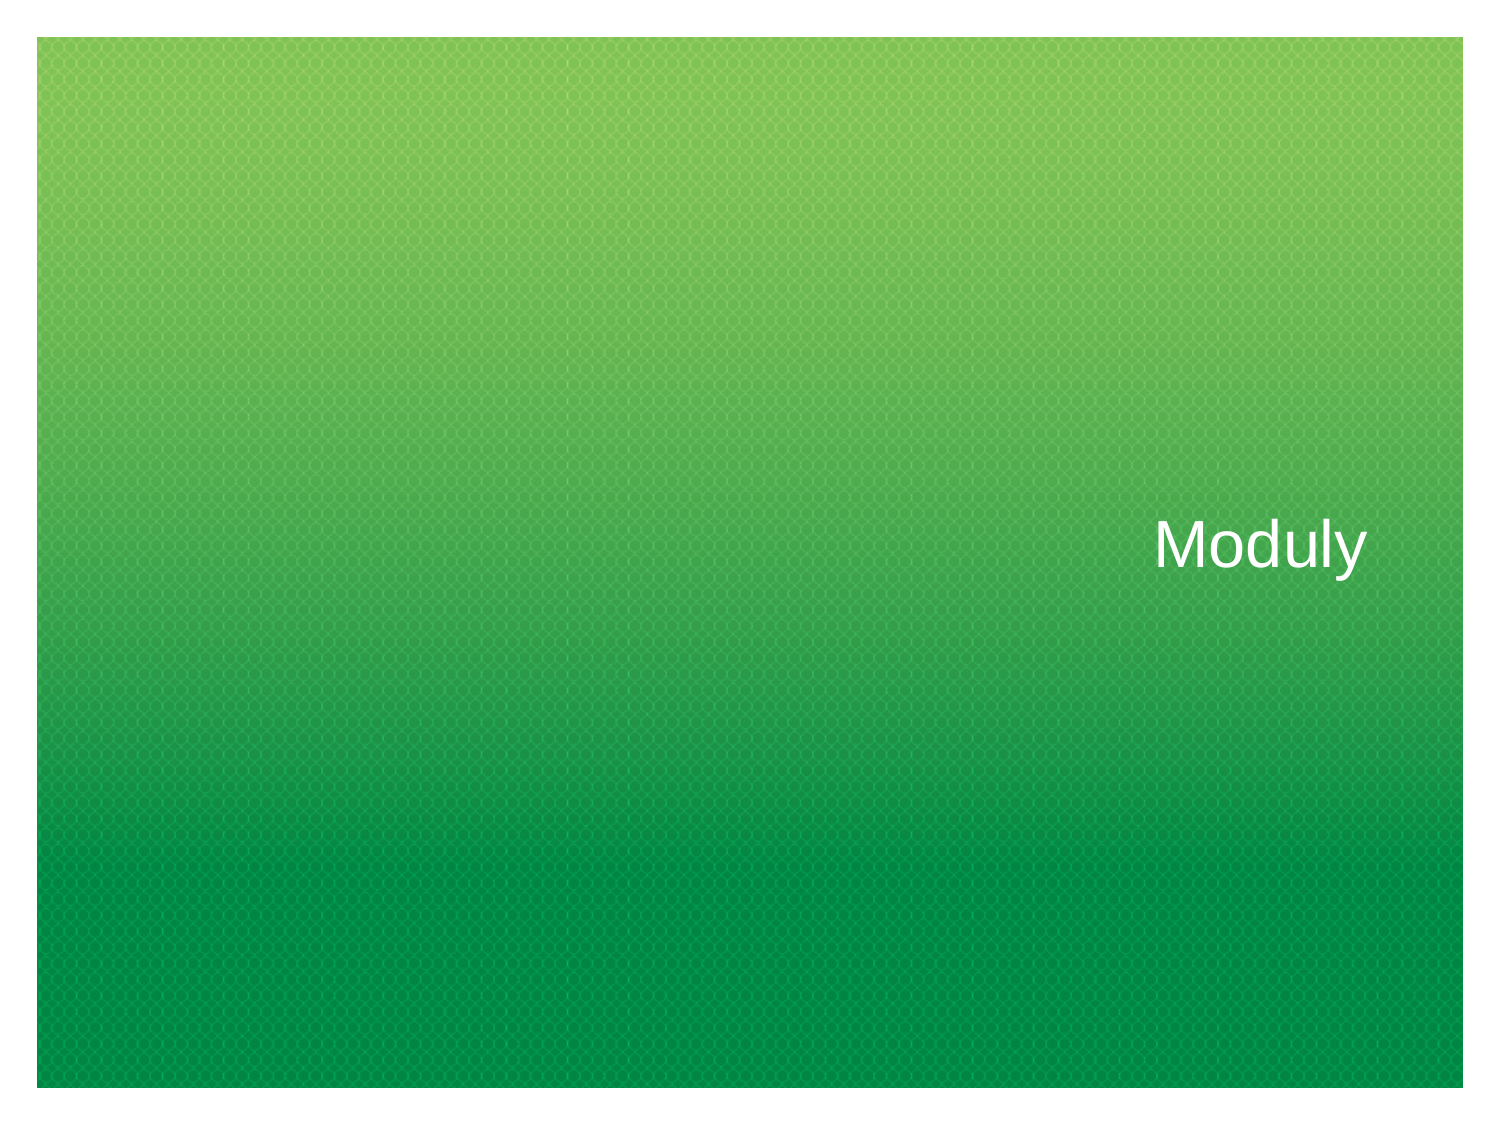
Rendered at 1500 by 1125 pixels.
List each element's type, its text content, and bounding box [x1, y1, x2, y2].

picture [37, 37, 1463, 1088]
title Moduly [135, 450, 1369, 638]
